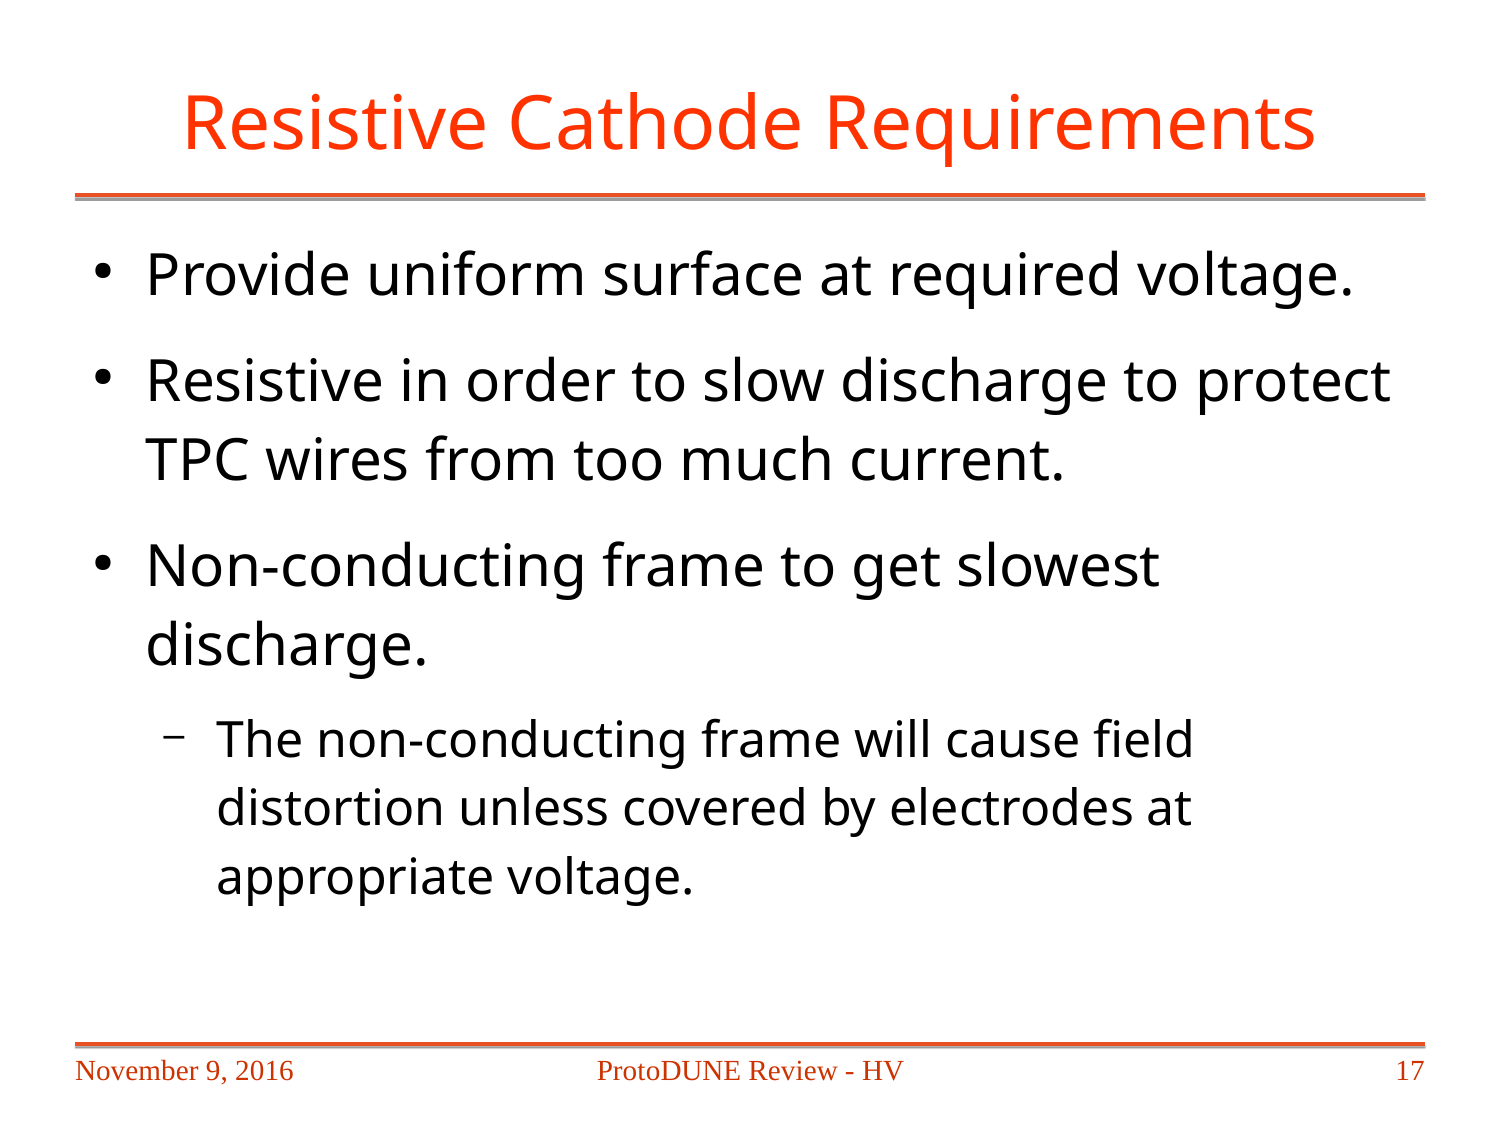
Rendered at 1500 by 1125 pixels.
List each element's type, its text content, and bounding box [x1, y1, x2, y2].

list Provide uniform surface at required voltage. Resistive in order to slow discharge to protect TPC wires from too much current. Non-conducting frame to get slowest discharge. The non-conducting frame will cause field distortion unless covered by electrodes at appropriate voltage. [75, 232, 1425, 1002]
title Resistive Cathode Requirements [75, 44, 1425, 196]
